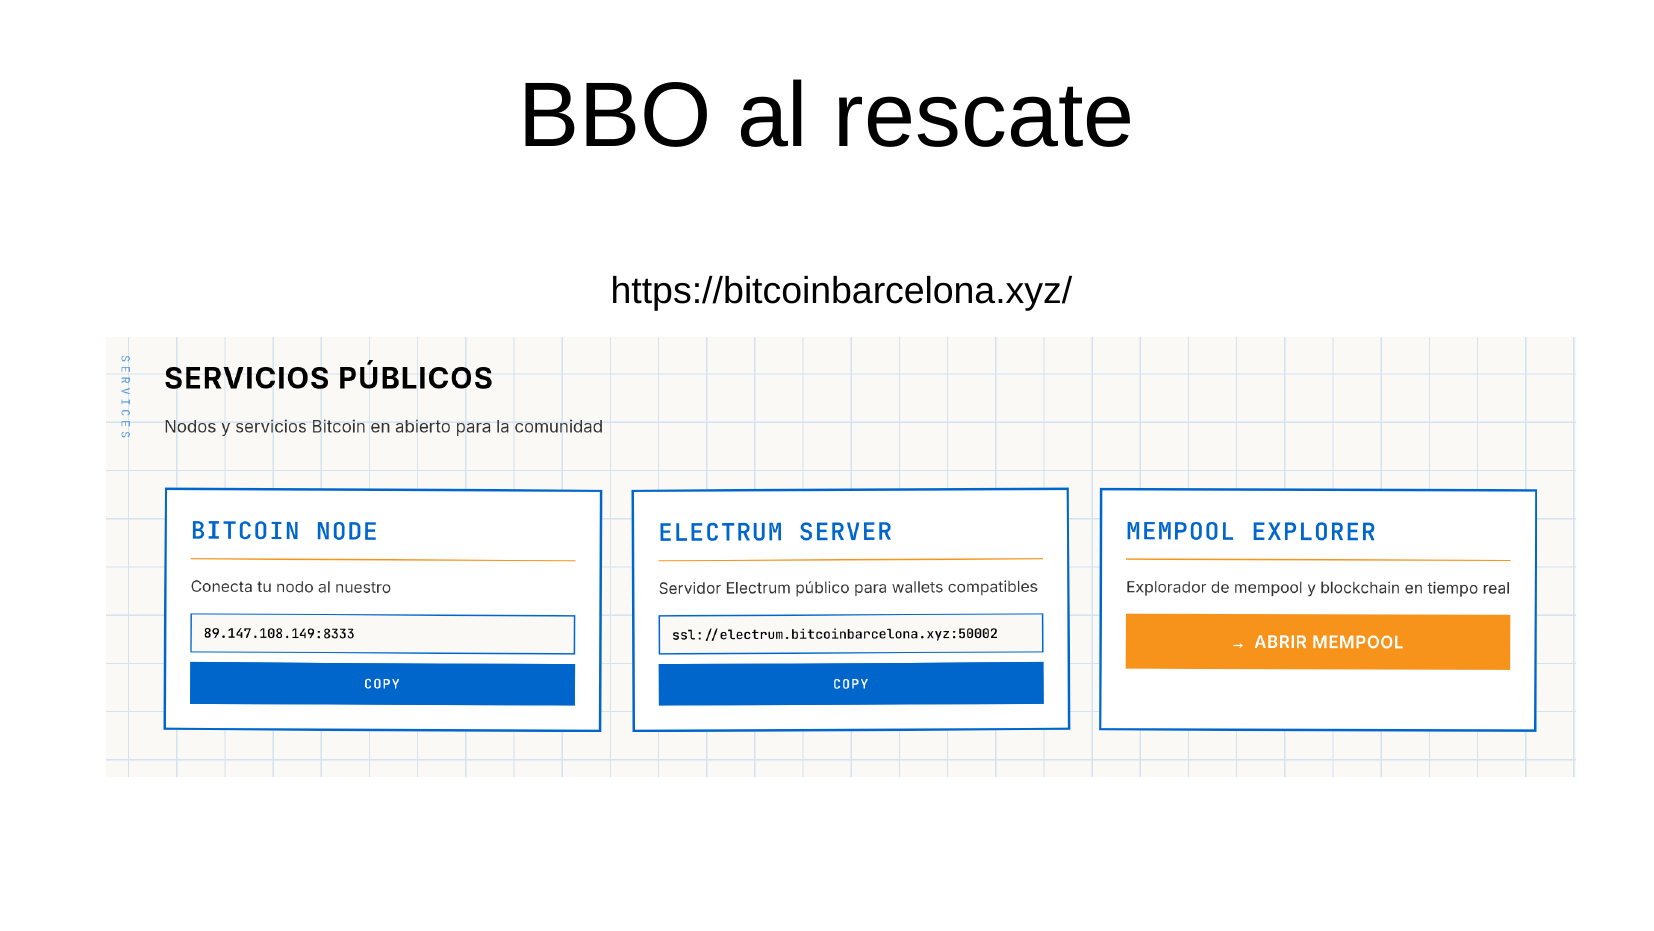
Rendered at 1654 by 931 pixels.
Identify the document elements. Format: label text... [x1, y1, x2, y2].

title BBO al rescate [82, 37, 1571, 193]
picture [106, 337, 1576, 777]
text_box https://bitcoinbarcelona.xyz/ [595, 262, 1088, 320]
